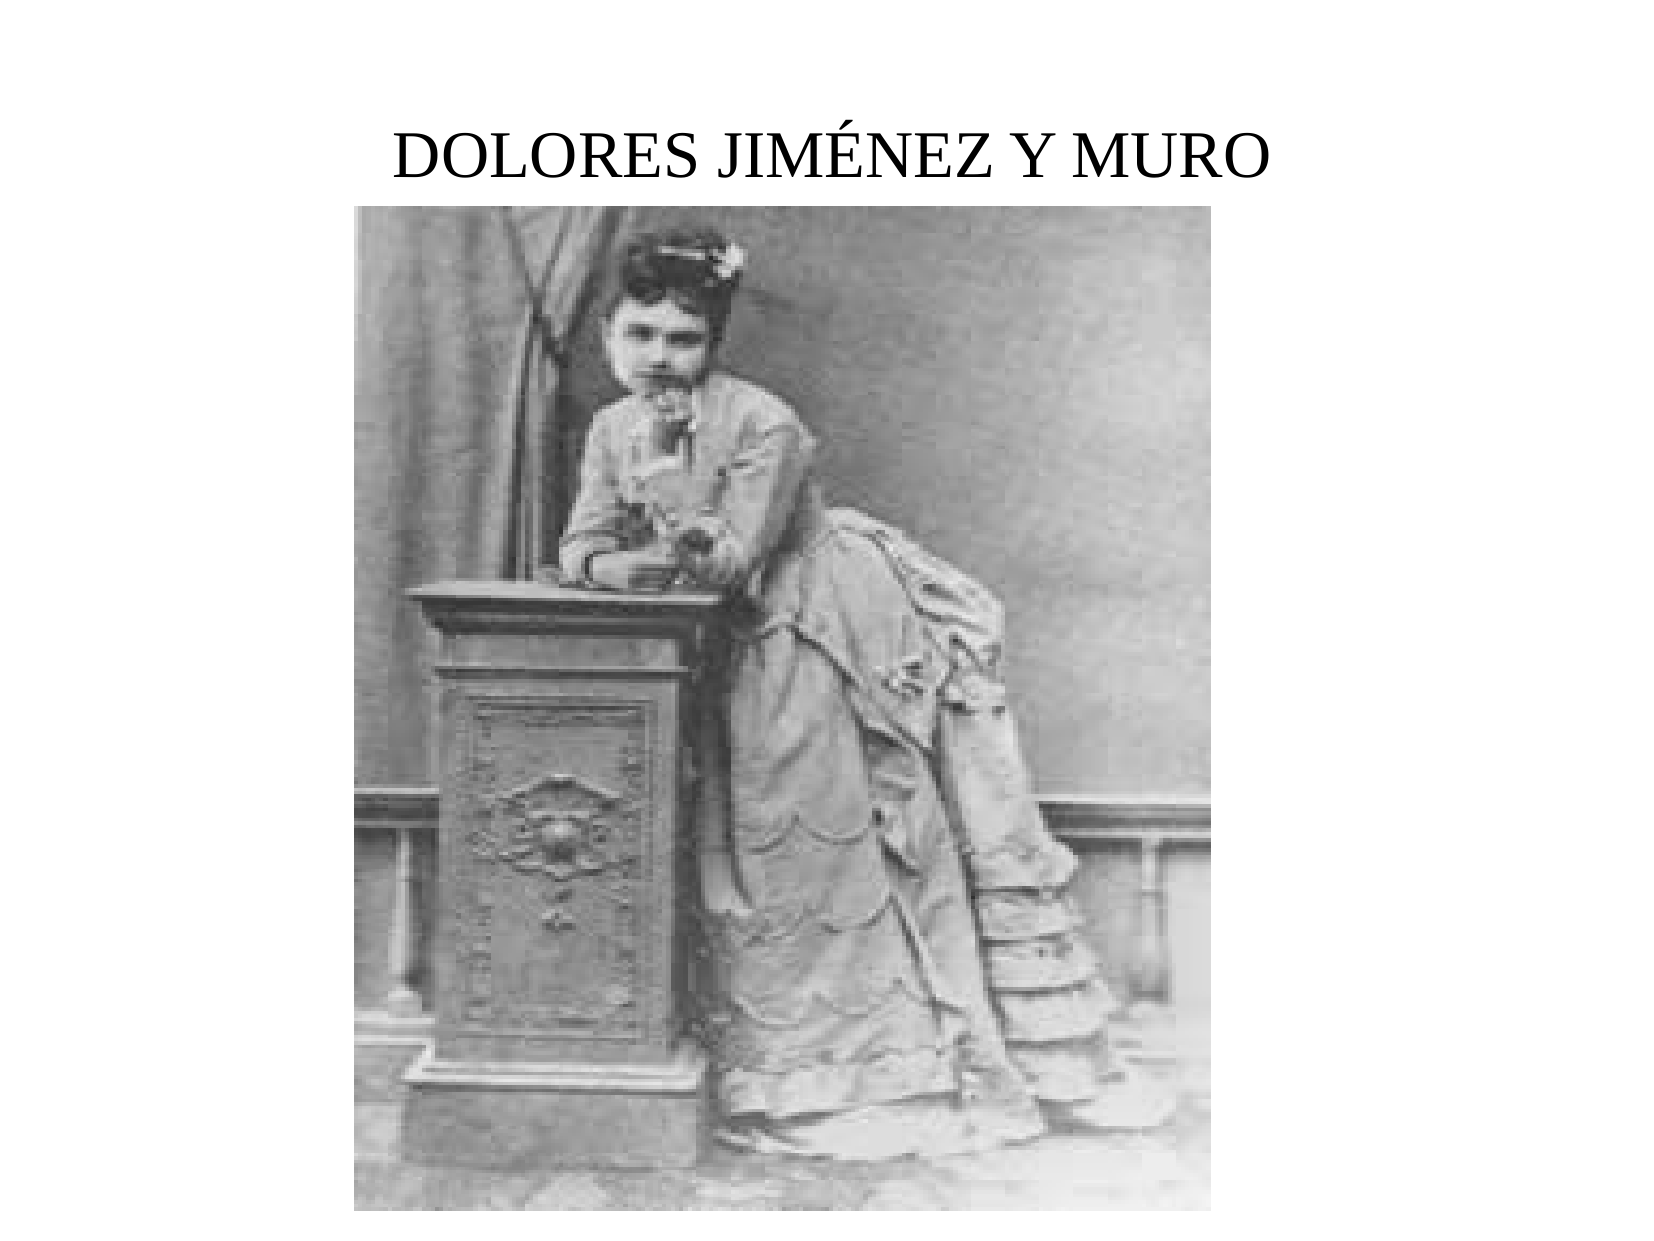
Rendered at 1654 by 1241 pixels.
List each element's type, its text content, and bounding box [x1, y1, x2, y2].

picture [354, 206, 1211, 1211]
title DOLORES JIMÉNEZ Y MURO [76, 59, 1565, 252]
